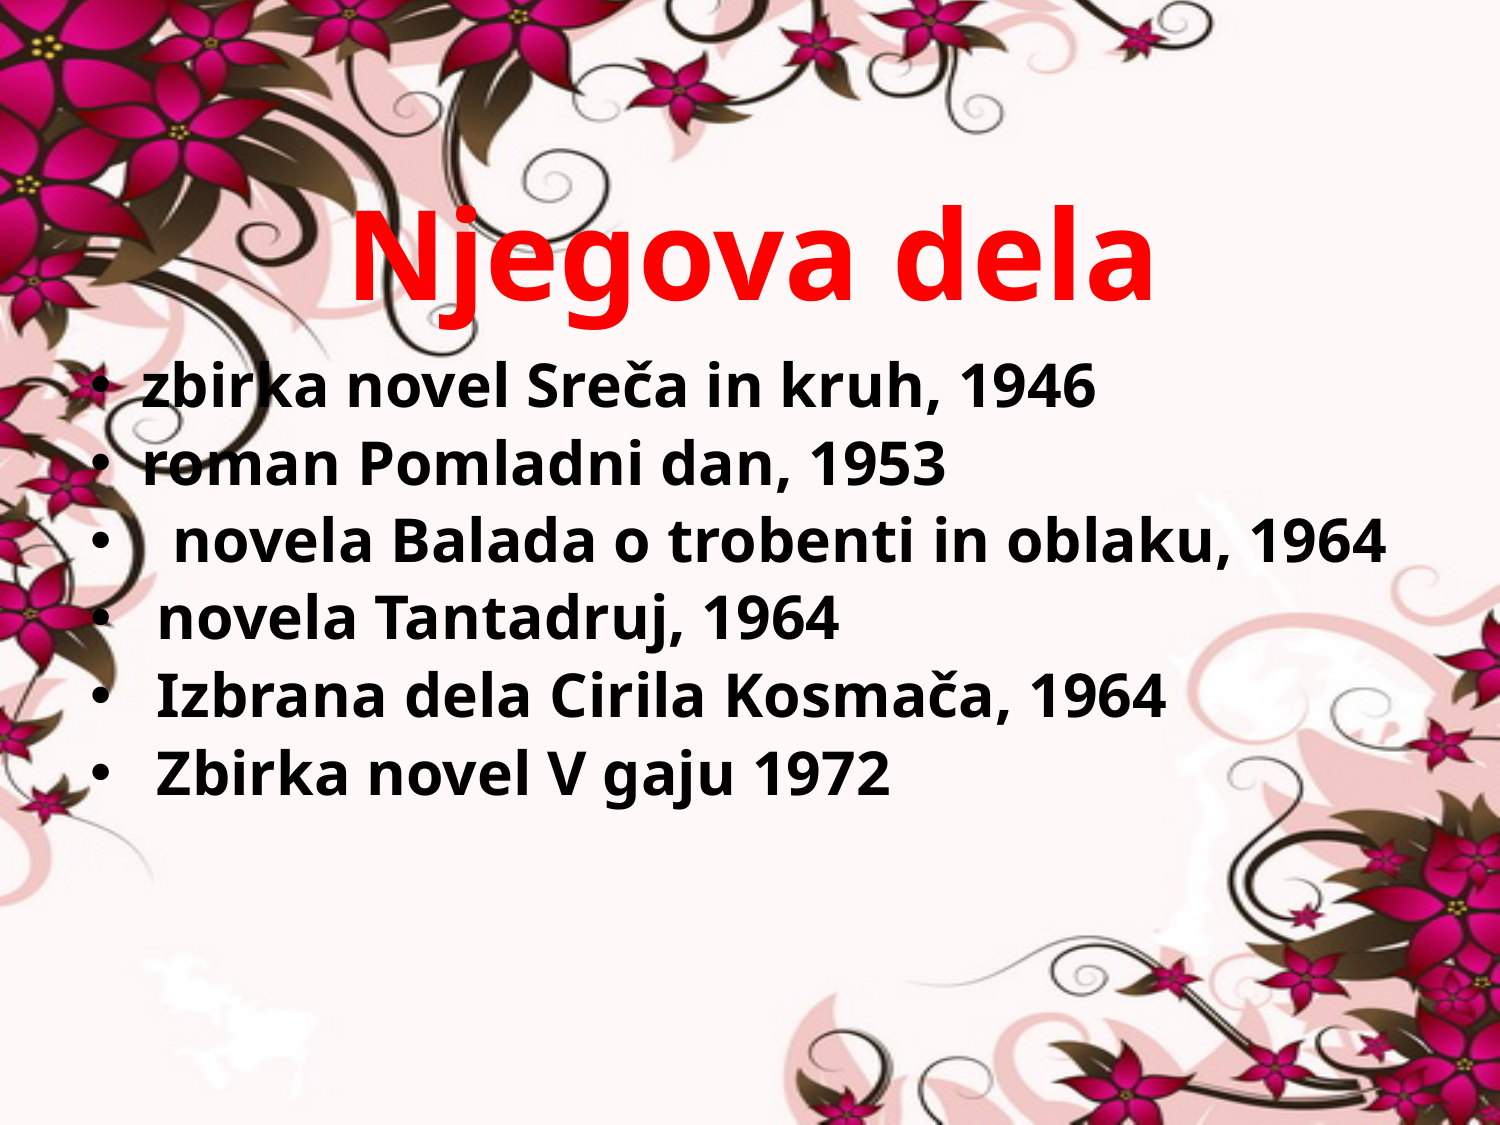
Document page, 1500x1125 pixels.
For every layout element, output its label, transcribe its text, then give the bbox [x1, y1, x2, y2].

title Njegova dela [88, 101, 1439, 290]
picture [0, 0, 1500, 1125]
list zbirka novel Sreča in kruh, 1946 roman Pomladni dan, 1953 novela Balada o trobenti in oblaku, 1964 novela Tantadruj, 1964 Izbrana dela Cirila Kosmača, 1964 Zbirka novel V gaju 1972 [75, 262, 1425, 1005]
